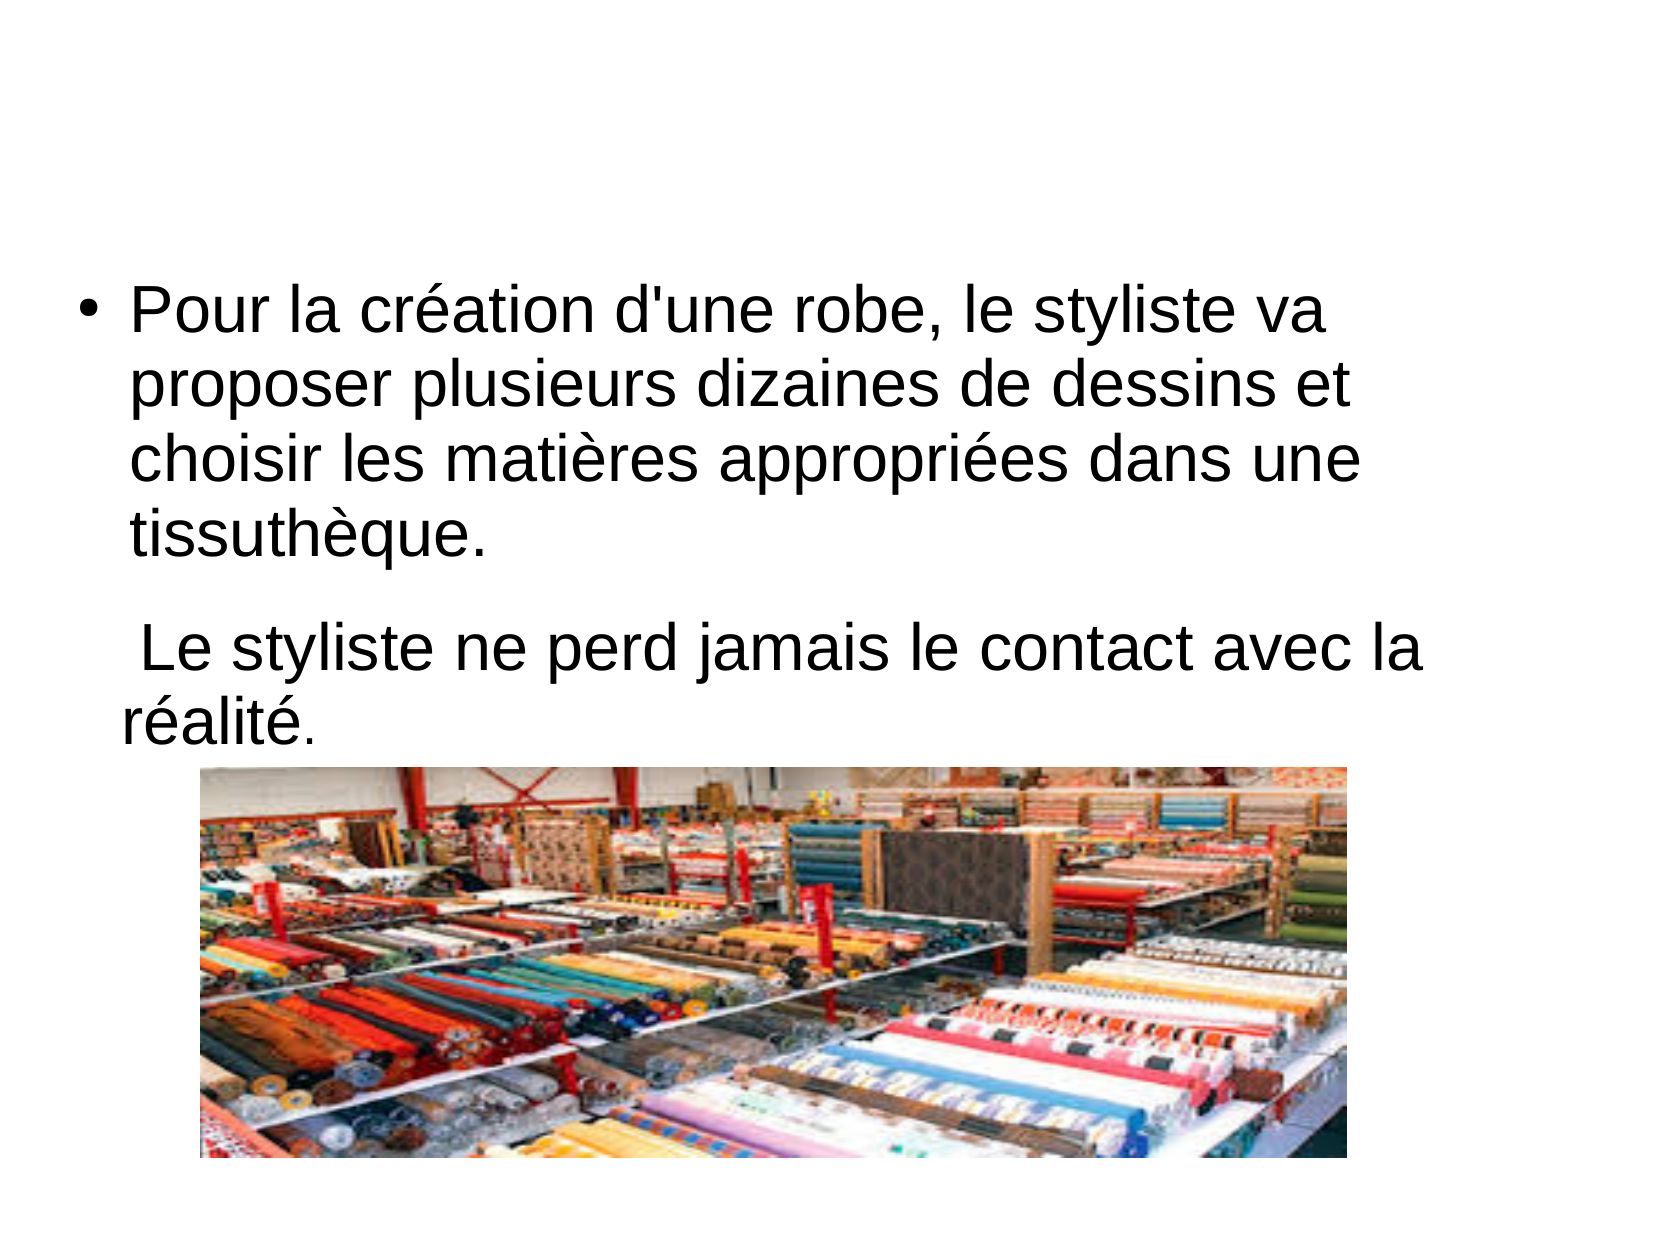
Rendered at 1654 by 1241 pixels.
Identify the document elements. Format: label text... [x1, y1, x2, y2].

text_box Le styliste ne perd jamais le contact avec la réalité. [106, 602, 1441, 796]
picture [200, 767, 1347, 1158]
list Pour la création d'une robe, le styliste va proposer plusieurs dizaines de dessins et choisir les matières appropriées dans une tissuthèque. [59, 271, 1548, 1091]
